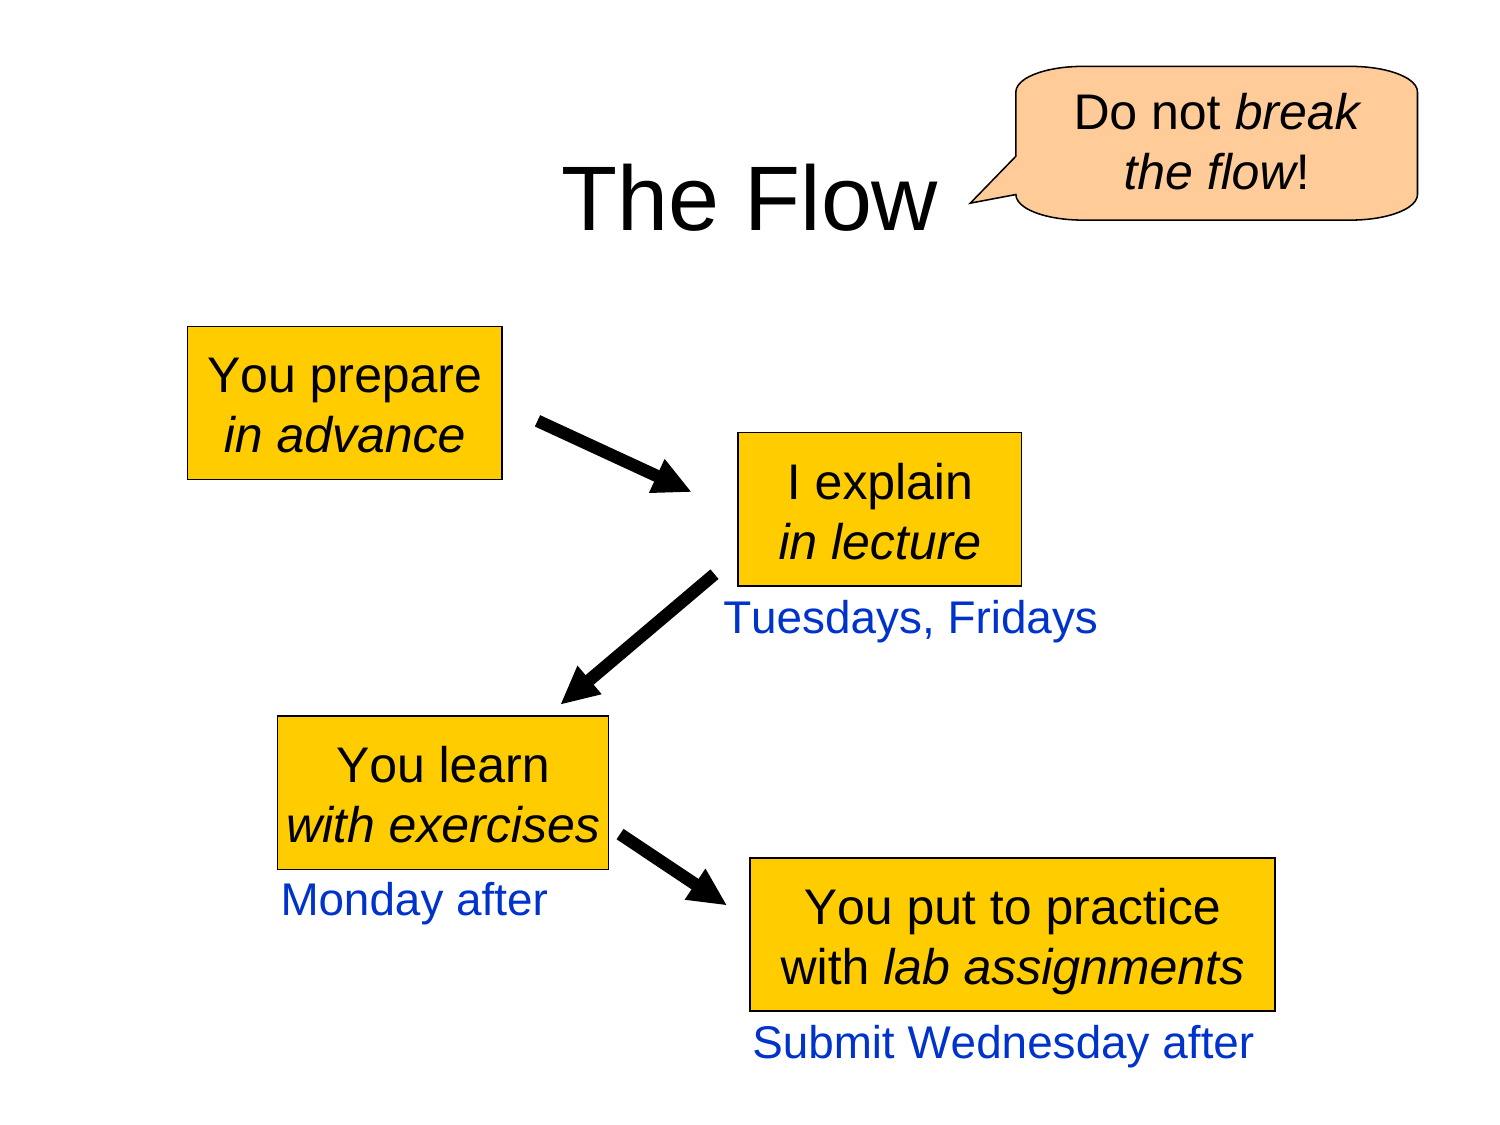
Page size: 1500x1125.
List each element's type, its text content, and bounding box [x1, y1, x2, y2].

text_box Submit Wednesday after [737, 1005, 1426, 1076]
text_box You learn with exercises [277, 716, 609, 862]
text_box You put to practice with lab assignments [750, 857, 1276, 1005]
text_box You prepare in advance [187, 326, 502, 480]
text_box I explain in lecture [738, 432, 1022, 580]
text_box Monday after [265, 862, 691, 933]
text_box Tuesdays, Fridays [708, 580, 1143, 651]
title The Flow [112, 99, 1388, 288]
text_box Do not break the flow! [970, 66, 1418, 221]
